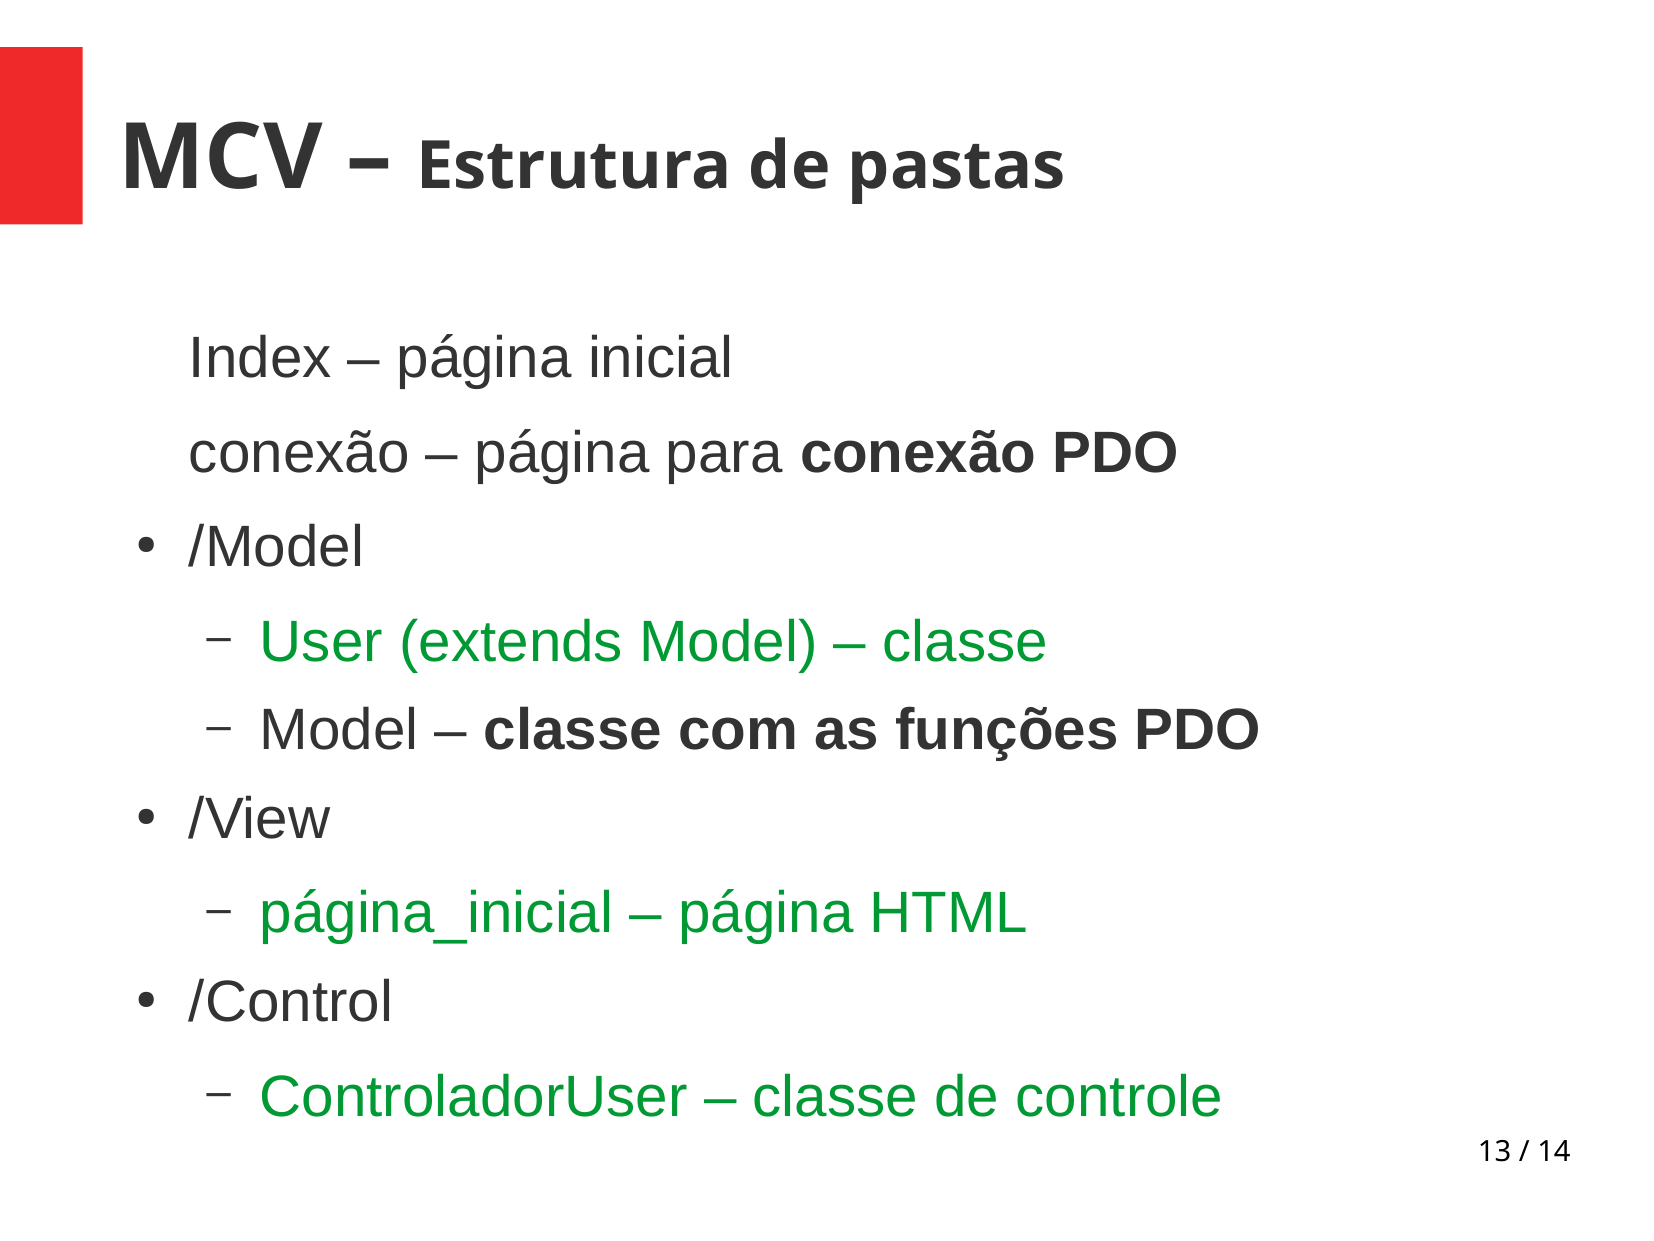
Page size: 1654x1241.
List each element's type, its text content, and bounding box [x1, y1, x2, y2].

list Index – página inicial conexão – página para conexão PDO /Model User (extends Model) – classe Model – classe com as funções PDO /View página_inicial – página HTML /Control ControladorUser – classe de controle [118, 324, 1536, 1045]
title MCV – Estrutura de pastas [118, 49, 1571, 257]
